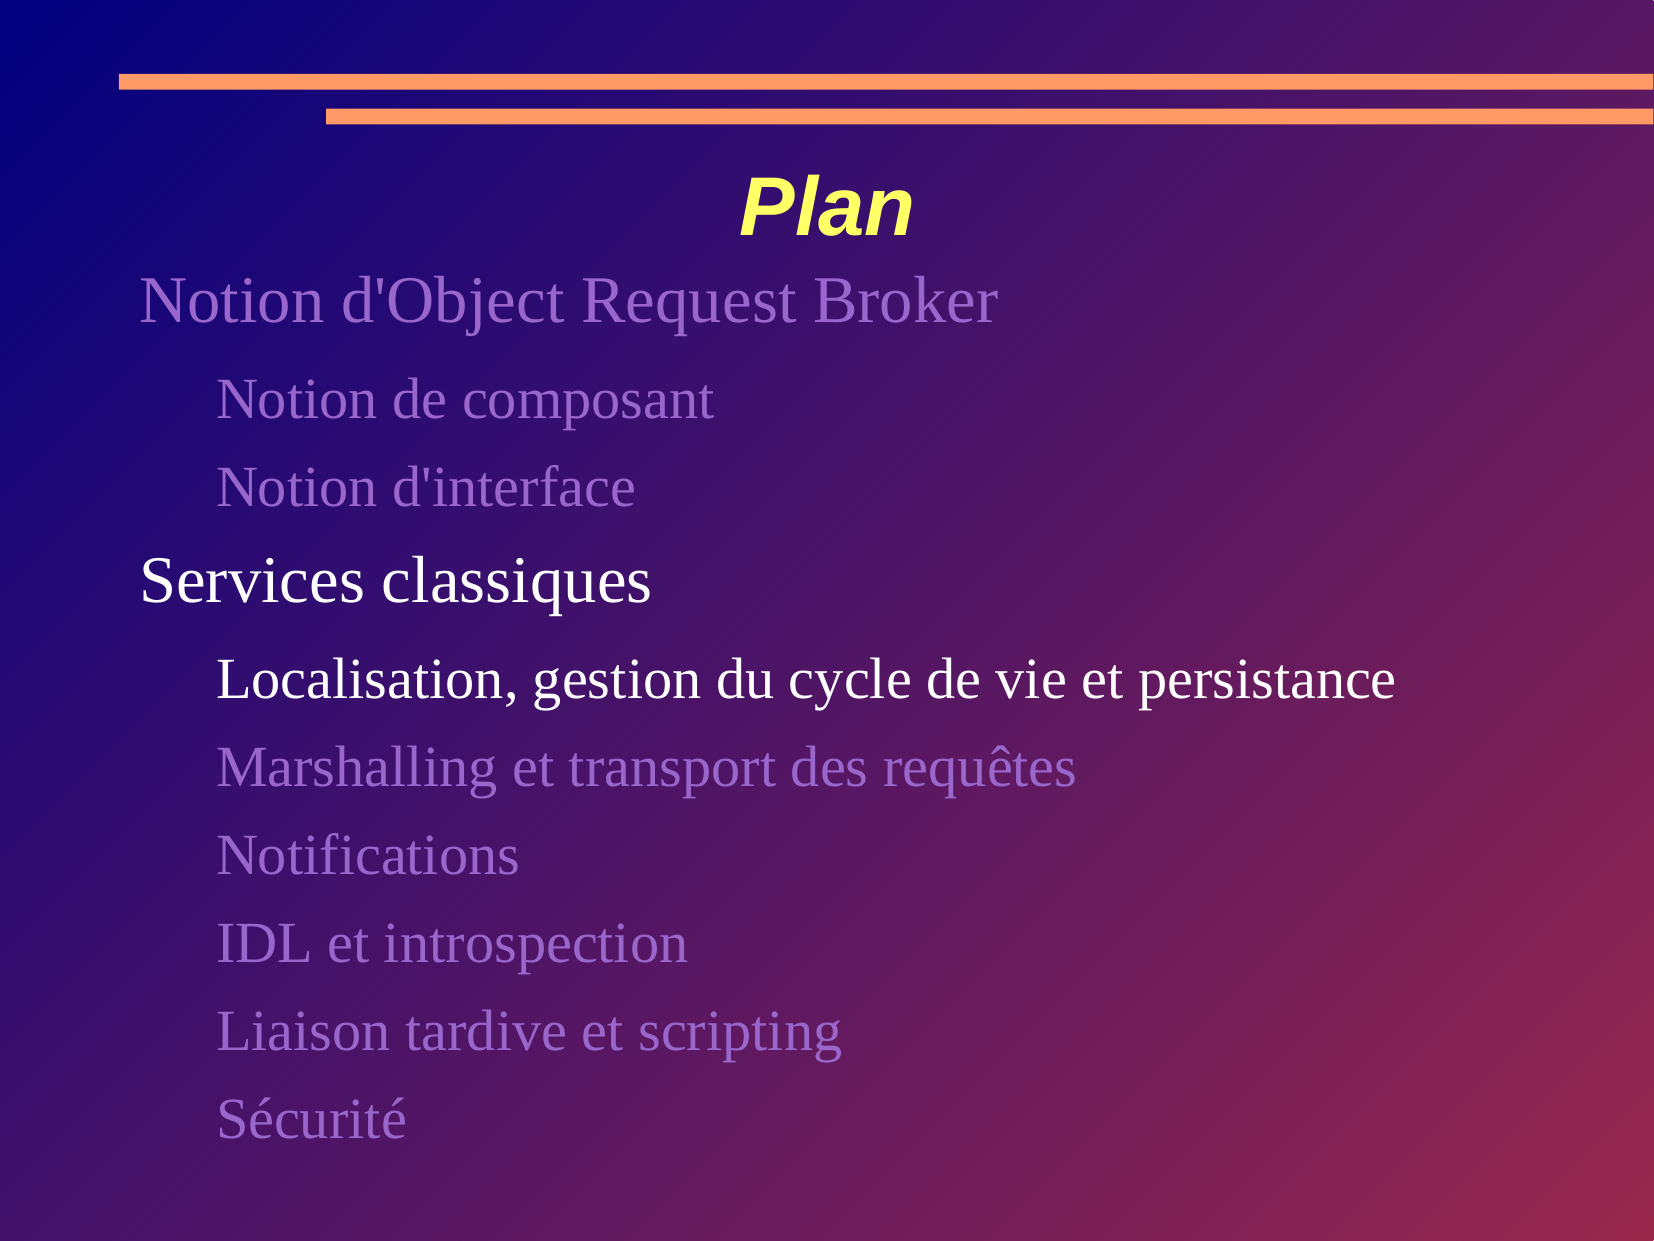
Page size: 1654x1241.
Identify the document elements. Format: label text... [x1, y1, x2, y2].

list Notion d'Object Request Broker Notion de composant Notion d'interface Services classiques Localisation, gestion du cycle de vie et persistance Marshalling et transport des requêtes Notifications IDL et introspection Liaison tardive et scripting Sécurité [121, 262, 1534, 1152]
title Plan [121, 102, 1534, 262]
